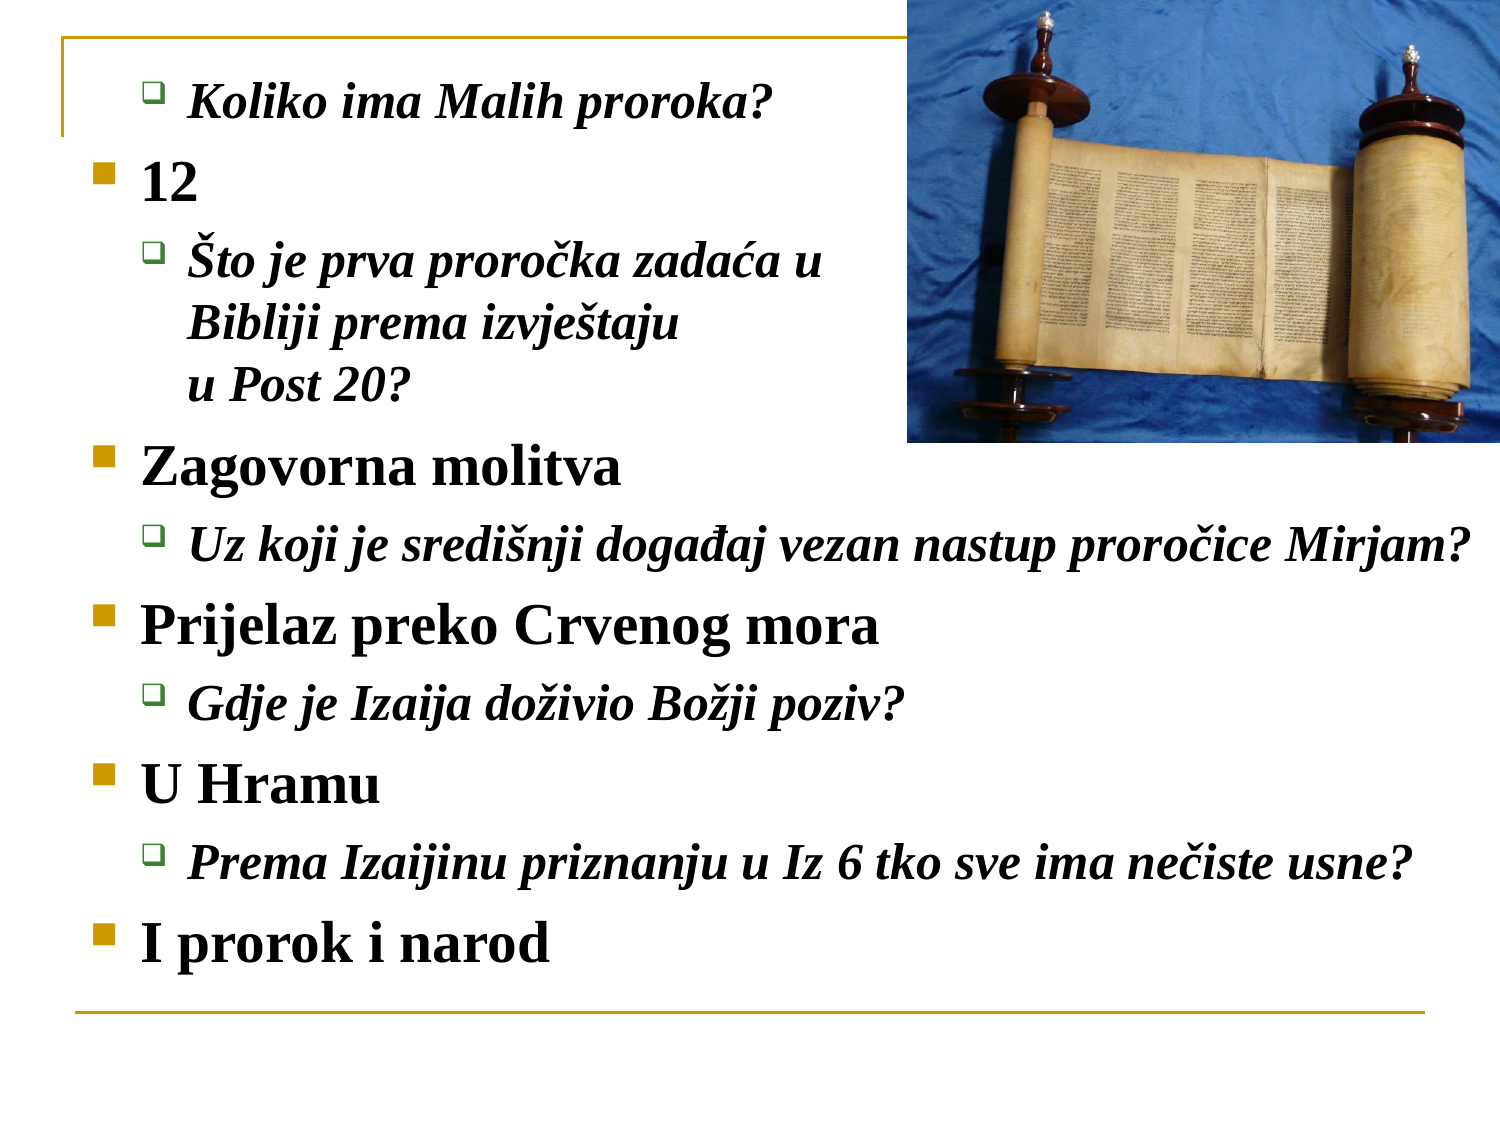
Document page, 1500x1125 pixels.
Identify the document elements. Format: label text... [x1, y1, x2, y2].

list Koliko ima Malih proroka? 12 Što je prva proročka zadaća u Bibliji prema izvještaju u Post 20? Zagovorna molitva Uz koji je središnji događaj vezan nastup proročice Mirjam? Prijelaz preko Crvenog mora Gdje je Izaija doživio Božji poziv? U Hramu Prema Izaijinu priznanju u Iz 6 tko sve ima nečiste usne? I prorok i narod [75, 59, 1500, 1006]
picture [907, 0, 1500, 443]
